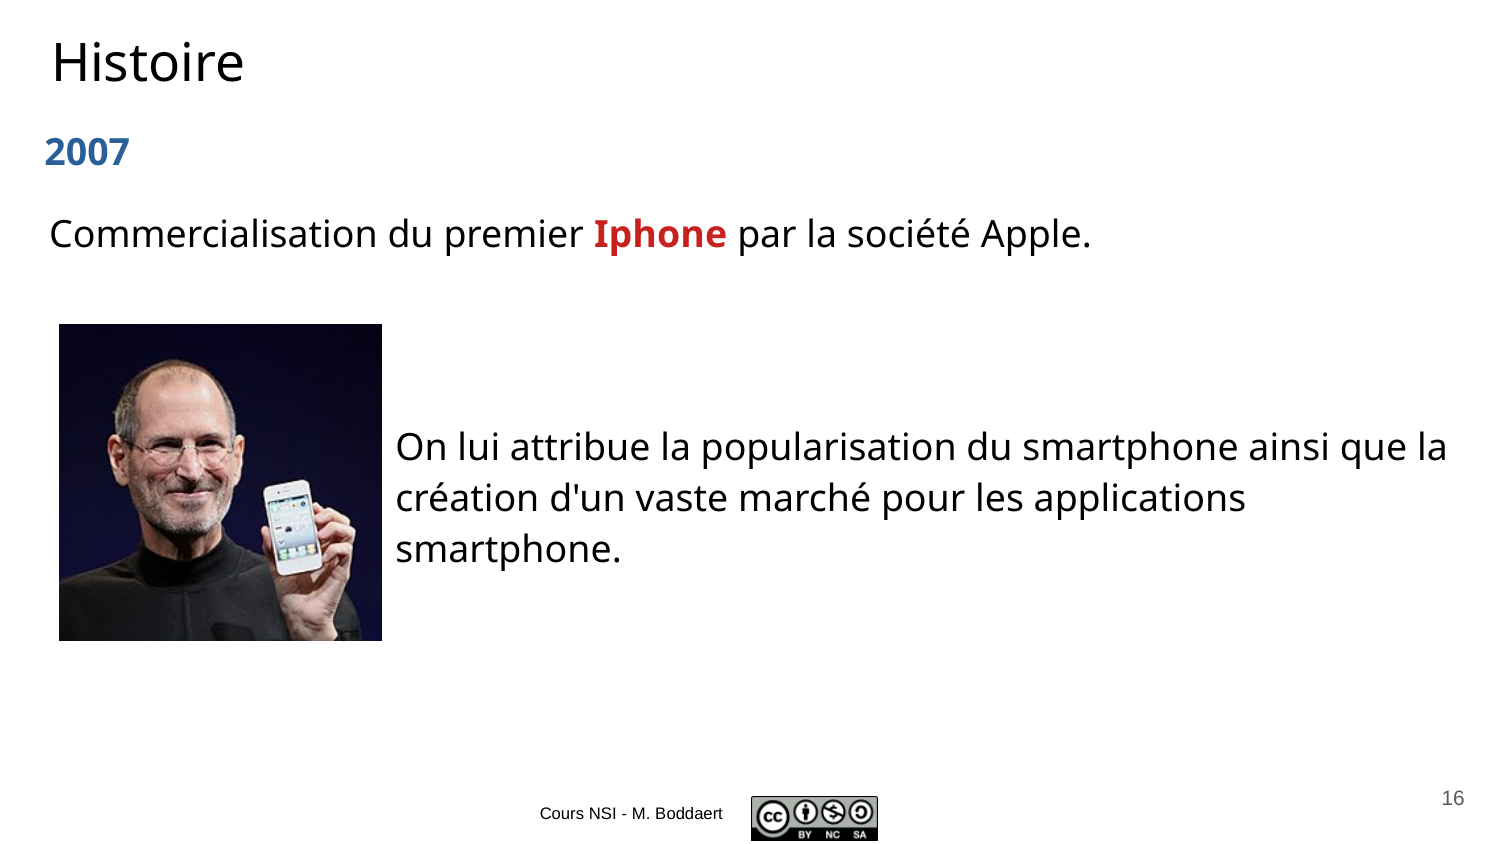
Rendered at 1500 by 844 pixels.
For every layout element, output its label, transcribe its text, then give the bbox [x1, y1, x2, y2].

slide_number <numéro> [1389, 764, 1480, 830]
picture [59, 324, 382, 641]
text_box Commercialisation du premier Iphone par la société Apple. [34, 200, 1500, 266]
picture [751, 796, 878, 841]
text_box 2007 [29, 120, 1477, 178]
title Histoire [51, 13, 1449, 108]
text_box On lui attribue la popularisation du smartphone ainsi que la création d'un vaste marché pour les applications smartphone. [382, 413, 1497, 523]
